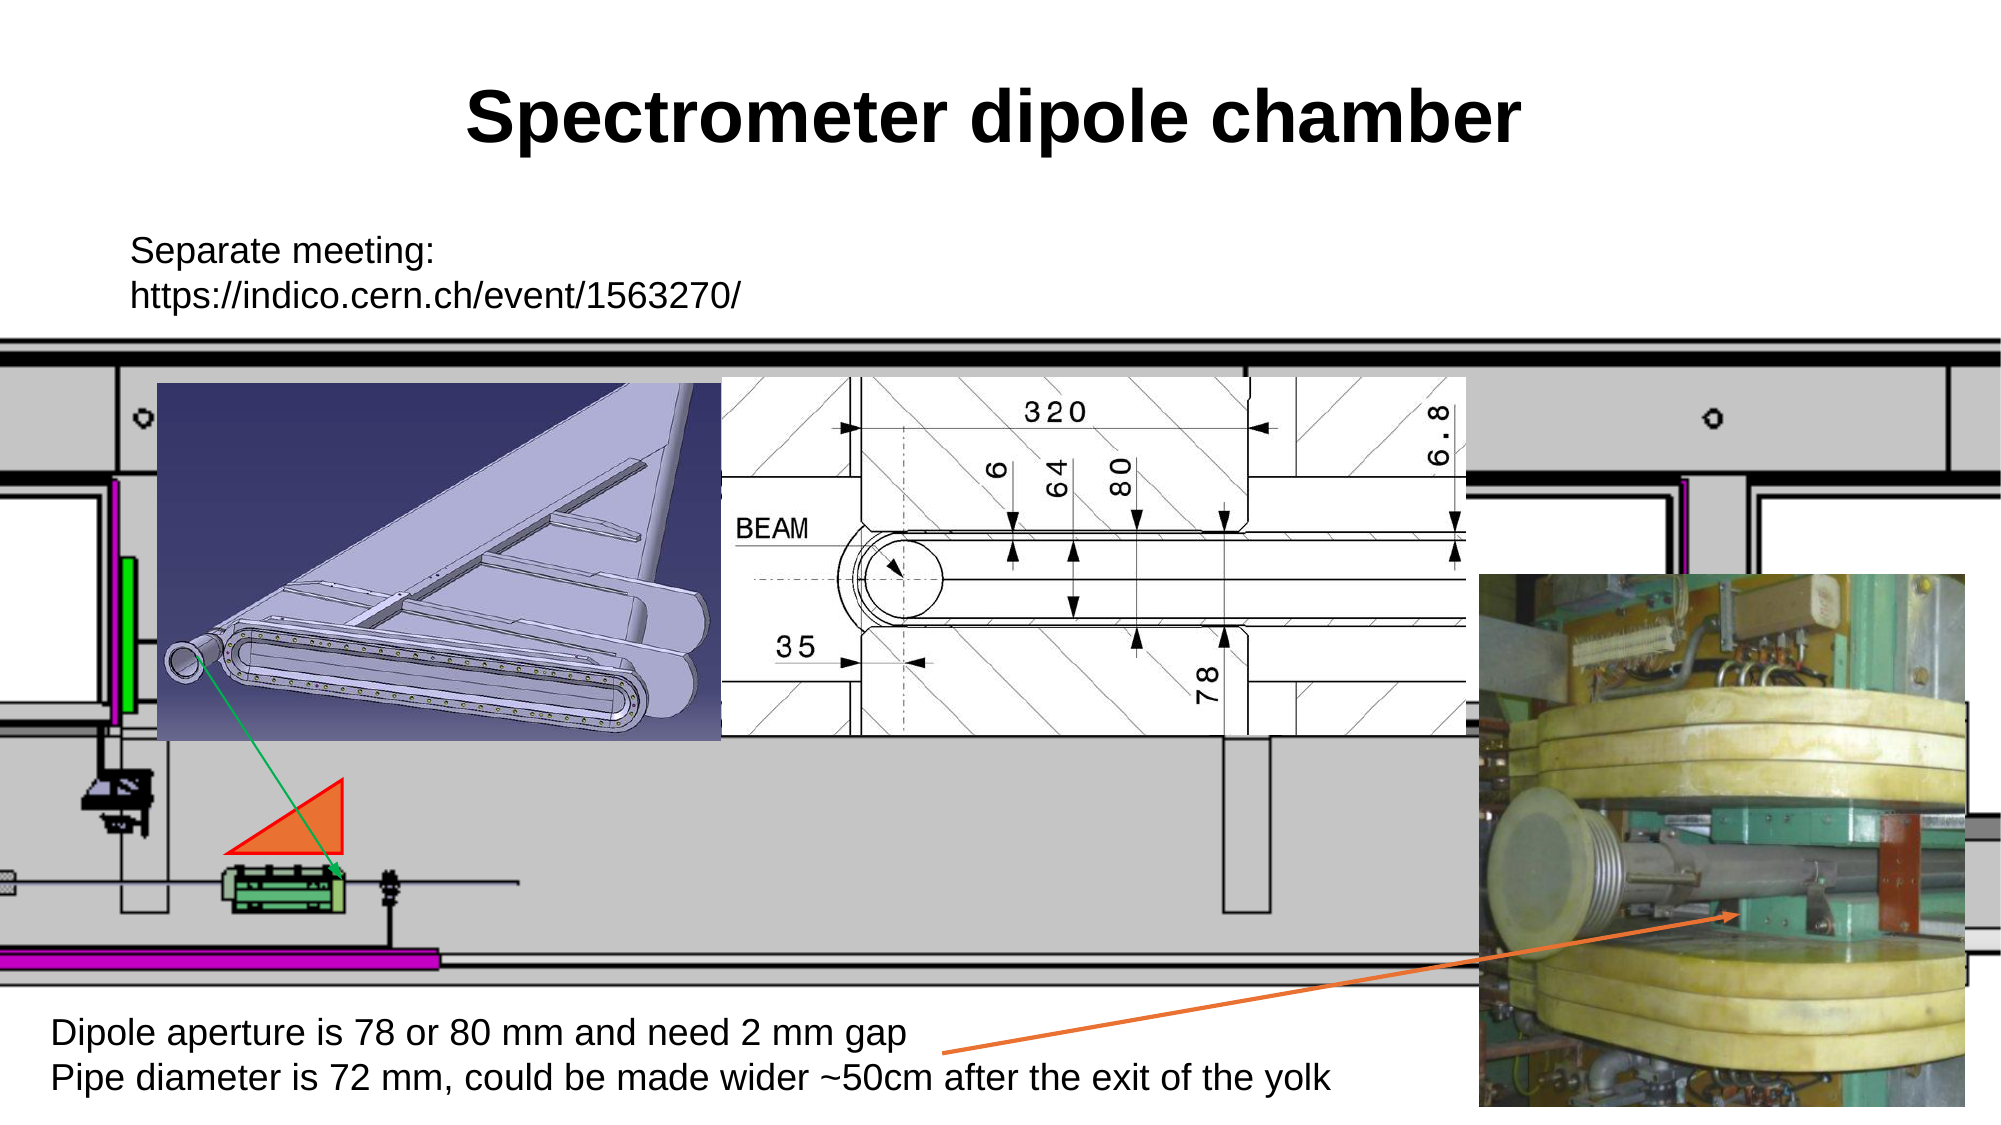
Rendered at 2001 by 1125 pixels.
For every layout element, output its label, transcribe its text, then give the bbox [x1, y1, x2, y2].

text_box Spectrometer dipole chamber [450, 59, 1550, 166]
text_box [298, 779, 343, 854]
text_box [228, 810, 323, 854]
text_box Separate meeting: https://indico.cern.ch/event/1563270/ [114, 218, 764, 325]
picture [0, 271, 2000, 1107]
text_box Dipole aperture is 78 or 80 mm and need 2 mm gap Pipe diameter is 72 mm, could be made wider ~50cm after the exit of the yolk [35, 1000, 1410, 1107]
